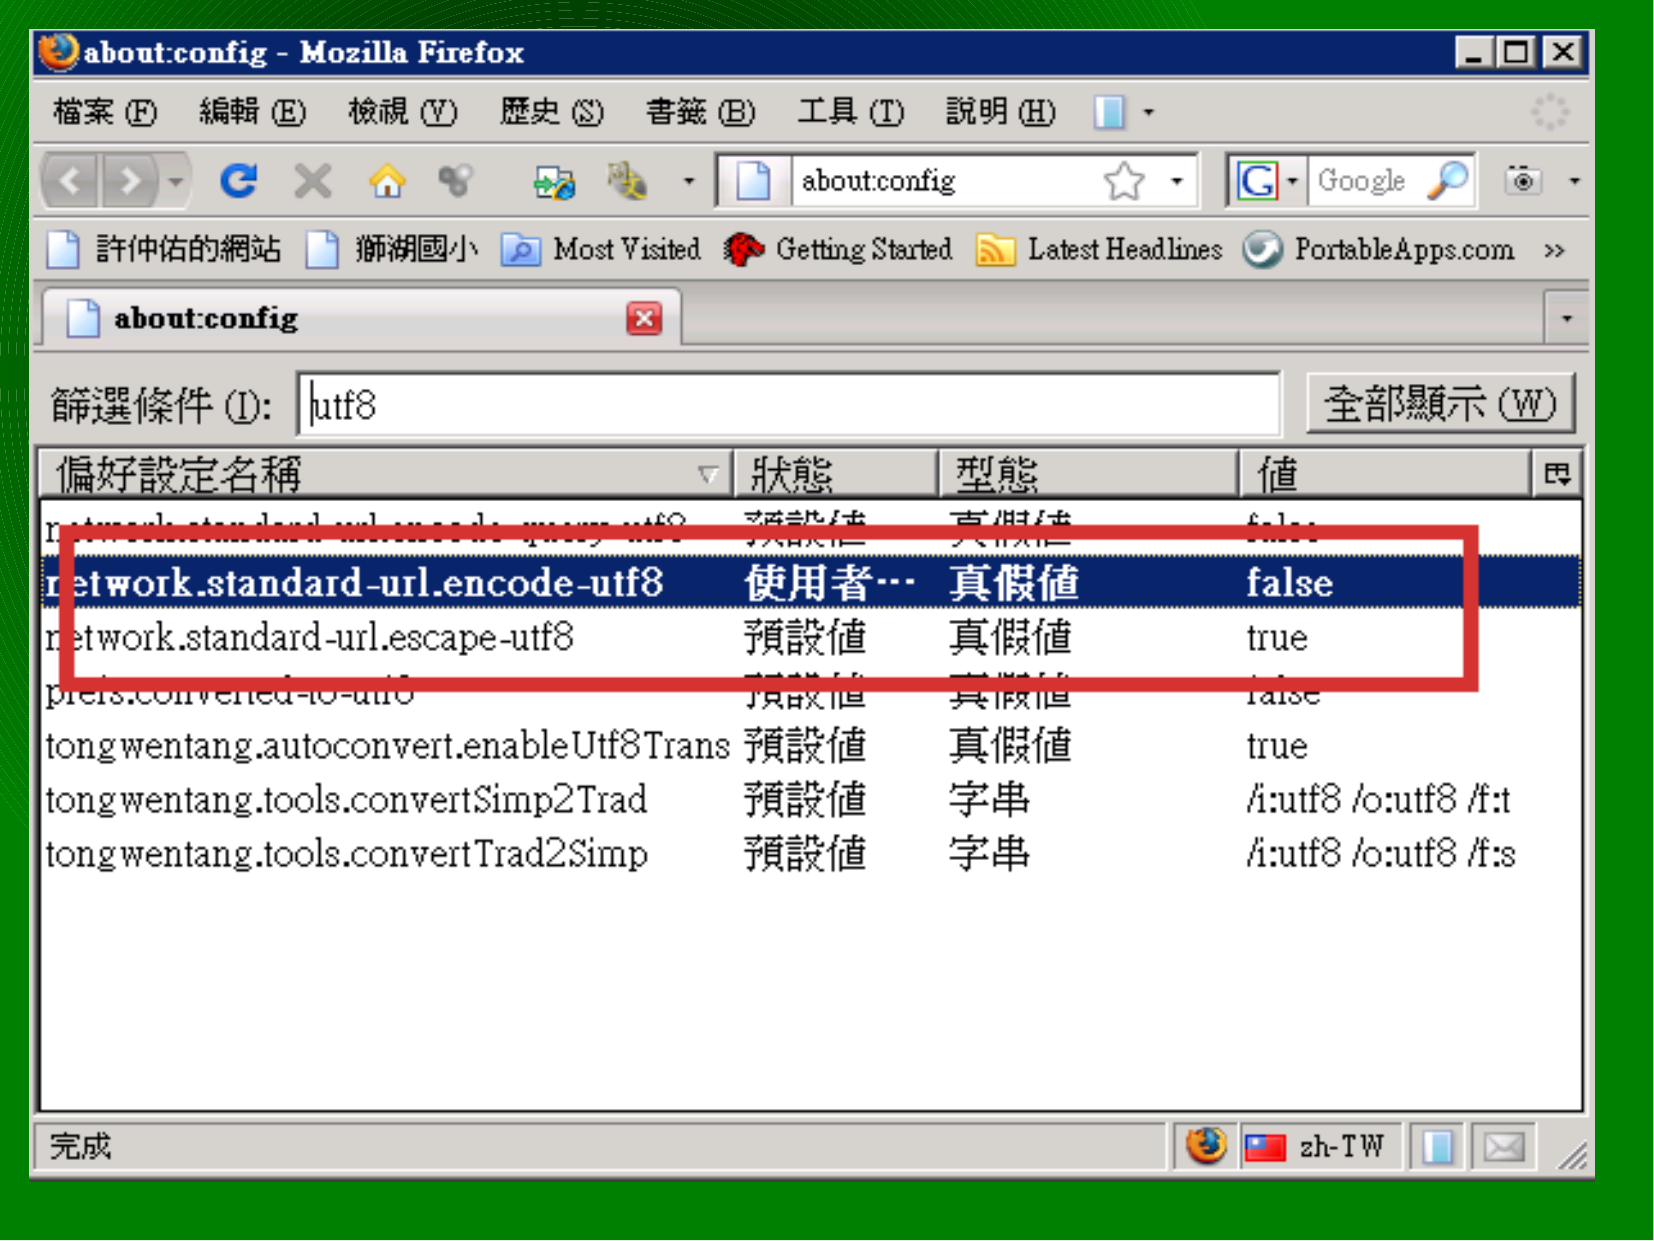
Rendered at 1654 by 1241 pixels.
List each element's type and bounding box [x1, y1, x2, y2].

picture [29, 29, 1595, 1182]
